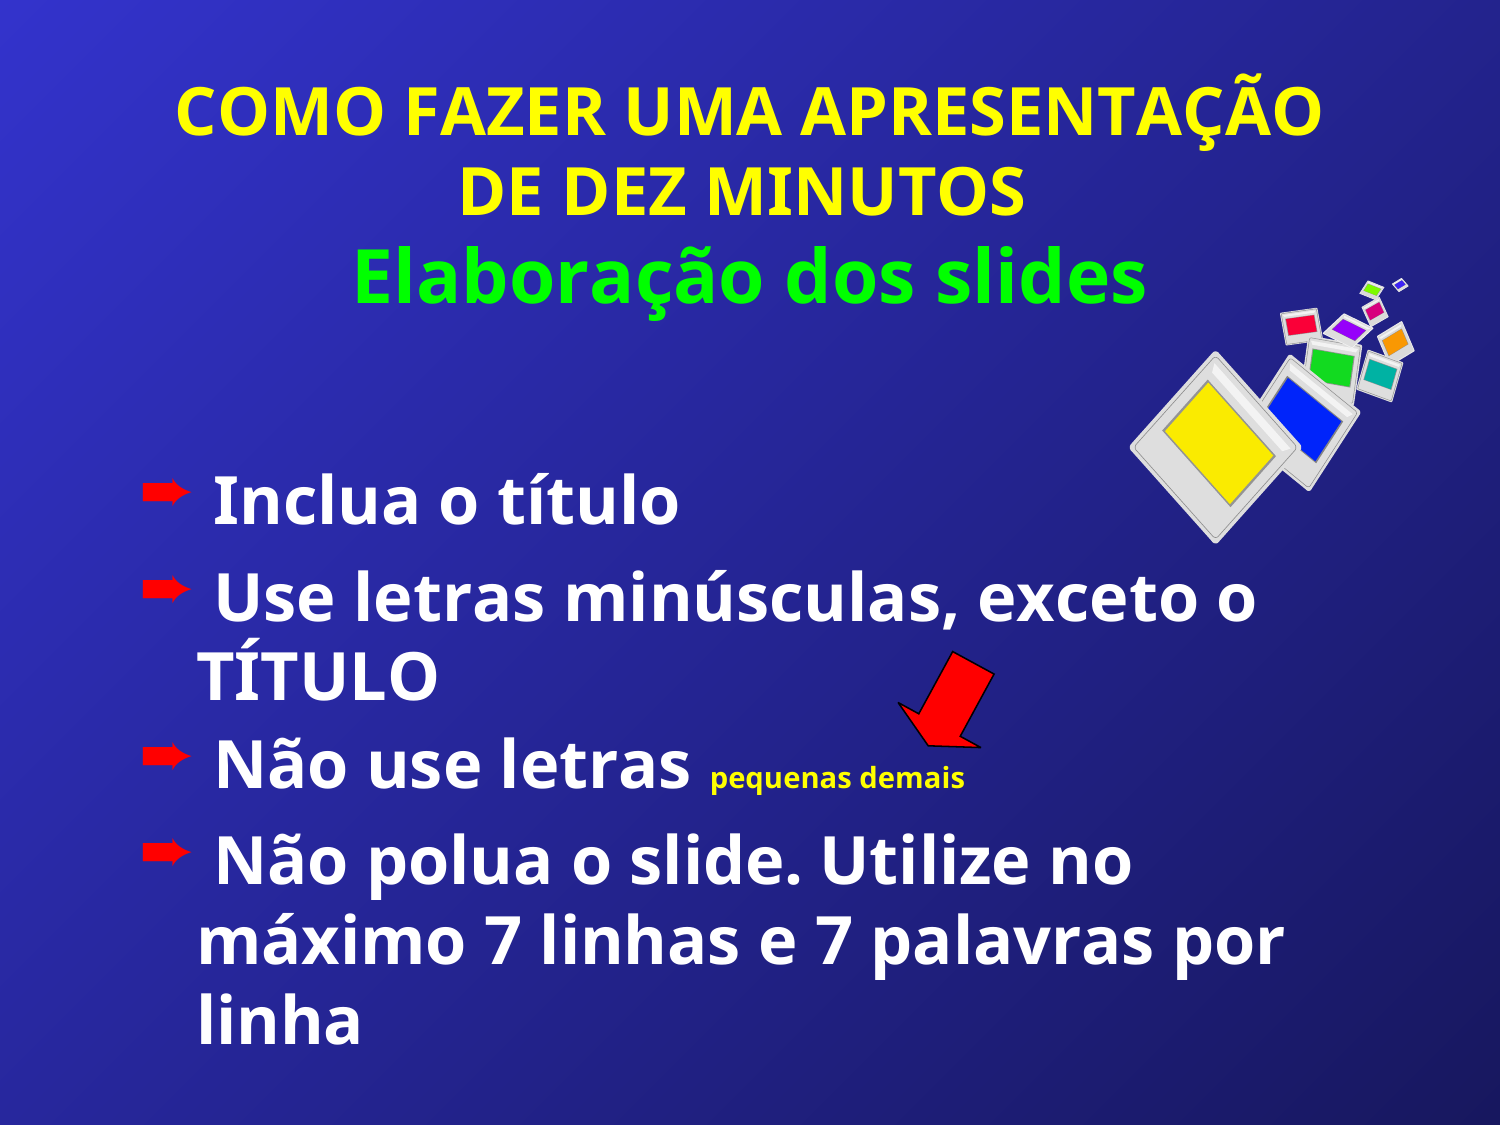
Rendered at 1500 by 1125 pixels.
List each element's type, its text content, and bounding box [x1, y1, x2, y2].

title COMO FAZER UMA APRESENTAÇÃO DE DEZ MINUTOS Elaboração dos slides [112, 61, 1388, 327]
list Inclua o título Use letras minúsculas, exceto o TÍTULO Não use letras pequenas demais Não polua o slide. Utilize no máximo 7 linhas e 7 palavras por linha [125, 450, 1401, 1125]
picture [1112, 275, 1426, 550]
text_box [898, 651, 995, 748]
